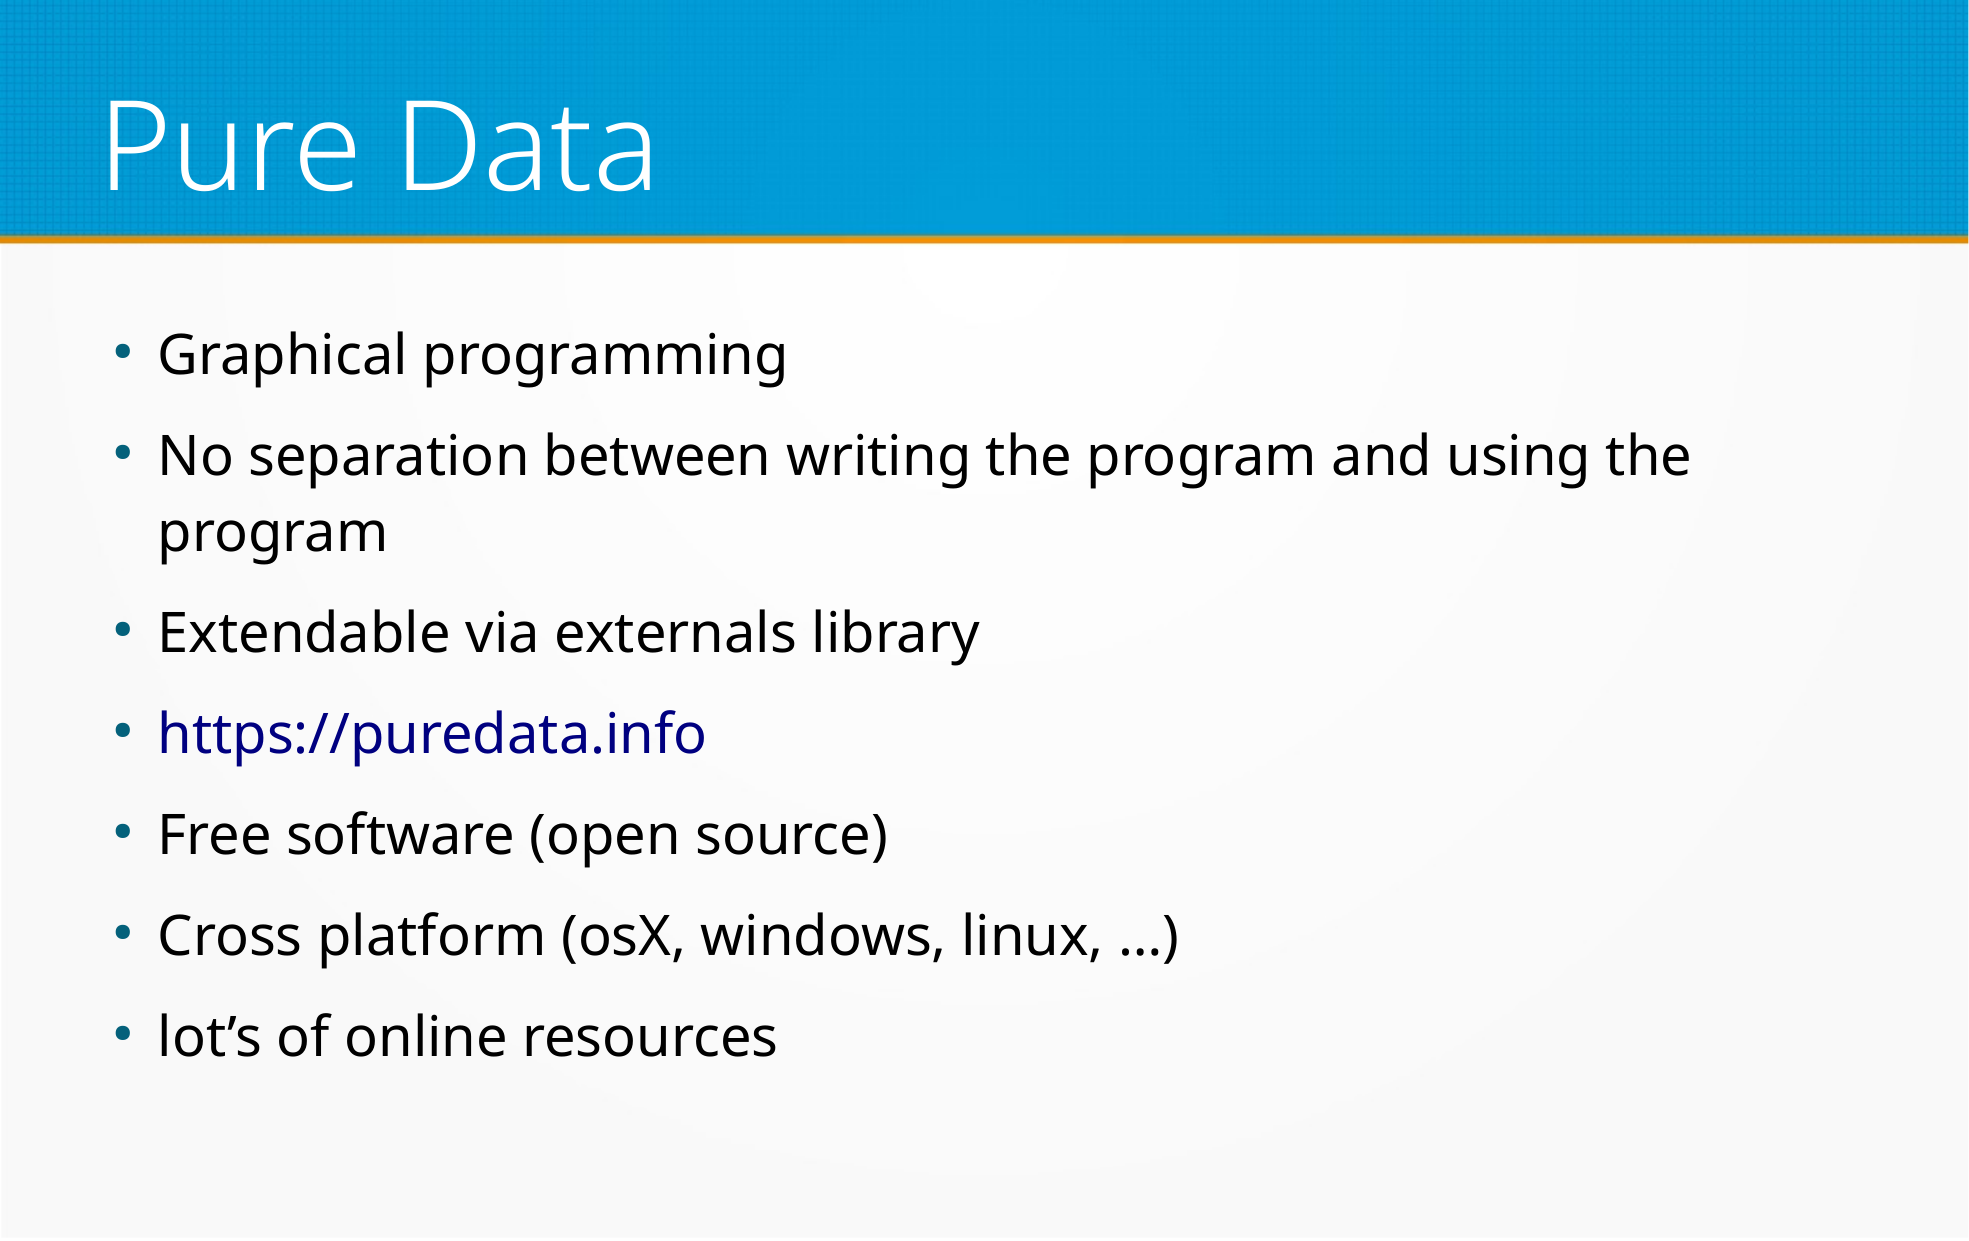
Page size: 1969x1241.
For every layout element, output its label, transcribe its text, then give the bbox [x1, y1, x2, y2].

title Pure Data [98, 19, 1870, 227]
list Graphical programming No separation between writing the program and using the program Extendable via externals library https://puredata.info Free software (open source) Cross platform (osX, windows, linux, …) lot’s of online resources [98, 315, 1861, 1081]
picture [0, 233, 1969, 1241]
